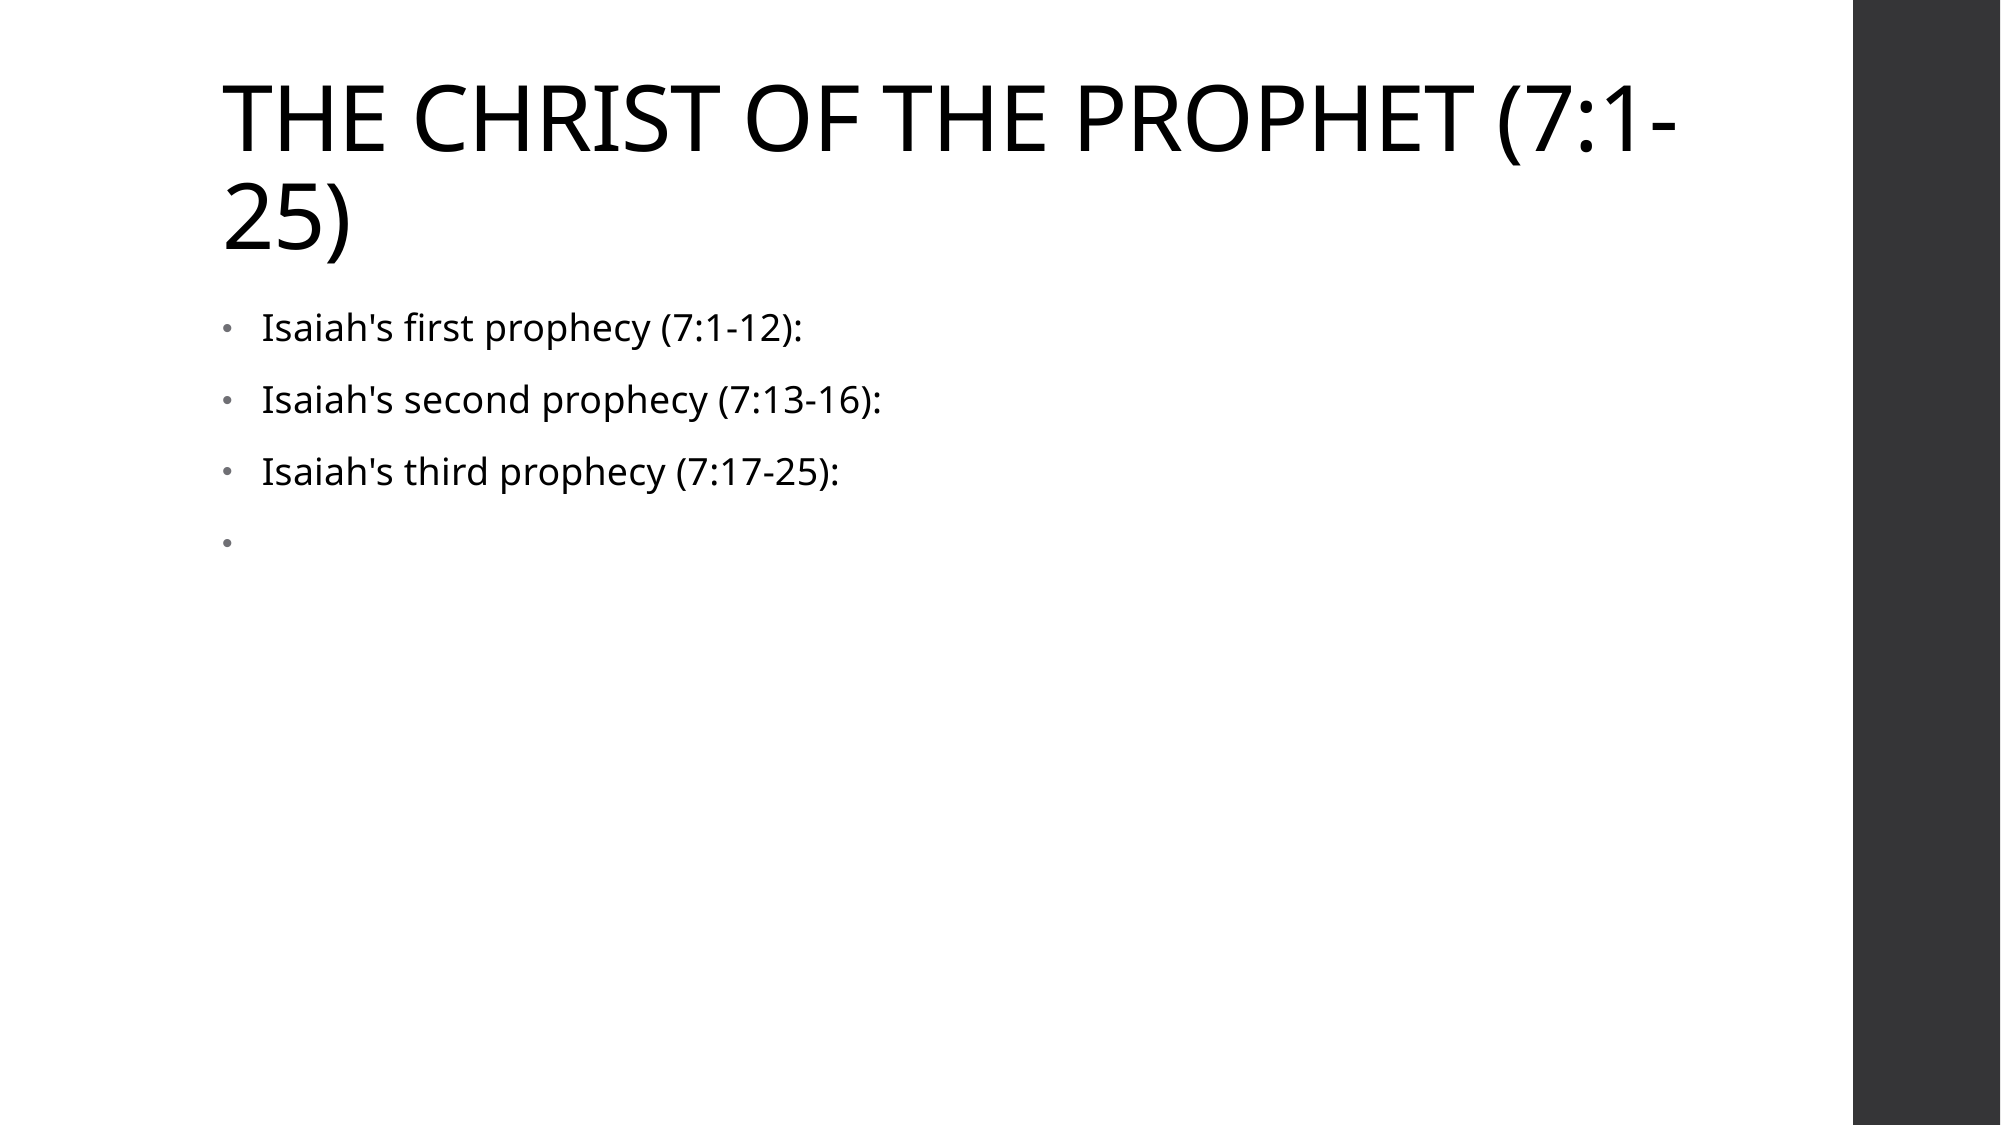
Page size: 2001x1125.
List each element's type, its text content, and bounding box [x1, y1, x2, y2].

title THE CHRIST OF THE PROPHET (7:1-25) [206, 60, 1797, 278]
list Isaiah's first prophecy (7:1-12): Isaiah's second prophecy (7:13-16): Isaiah's third prophecy (7:17-25): [206, 299, 1617, 1014]
